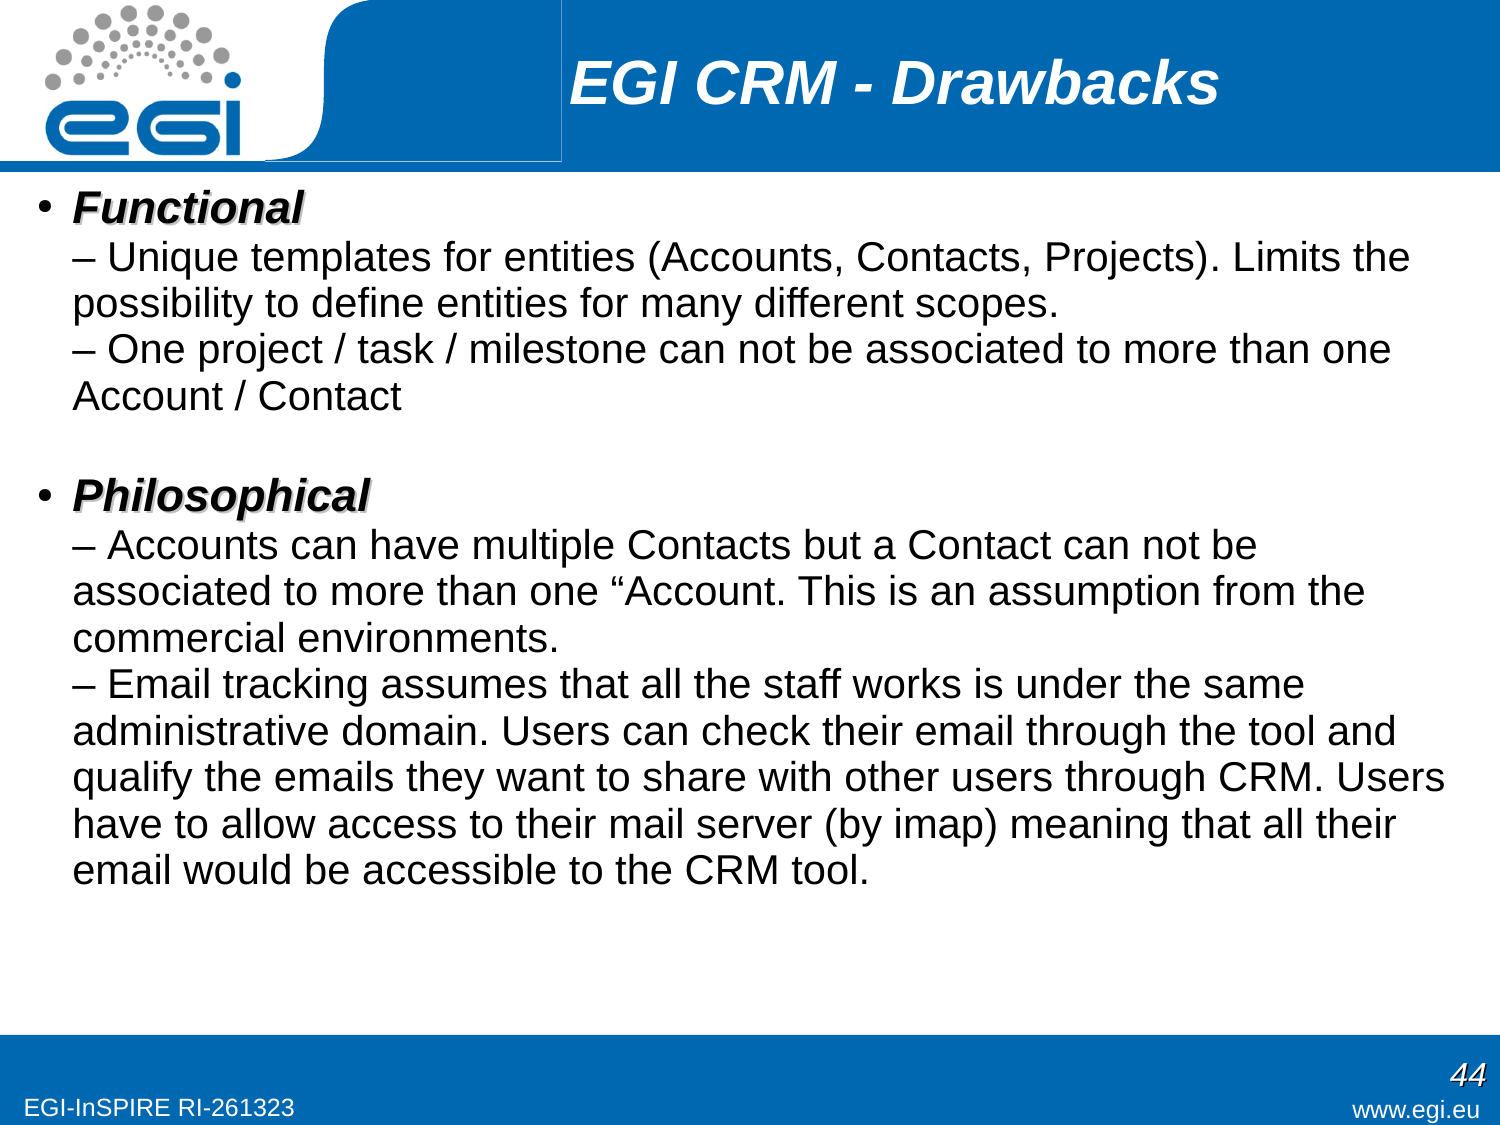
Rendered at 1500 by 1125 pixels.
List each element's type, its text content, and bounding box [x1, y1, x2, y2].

text_box EGI CRM - Drawbacks [332, 34, 1460, 130]
text_box Functional – Unique templates for entities (Accounts, Contacts, Projects). Limits the possibility to define entities for many different scopes. – One project / task / milestone can not be associated to more than one Account / Contact Philosophical – Accounts can have multiple Contacts but a Contact can not be associated to more than one “Account. This is an assumption from the commercial environments. – Email tracking assumes that all the staff works is under the same administrative domain. Users can check their email through the tool and qualify the emails they want to share with other users through CRM. Users have to allow access to their mail server (by imap) meaning that all their email would be accessible to the CRM tool. [22, 174, 1475, 1028]
picture [0, 0, 265, 161]
